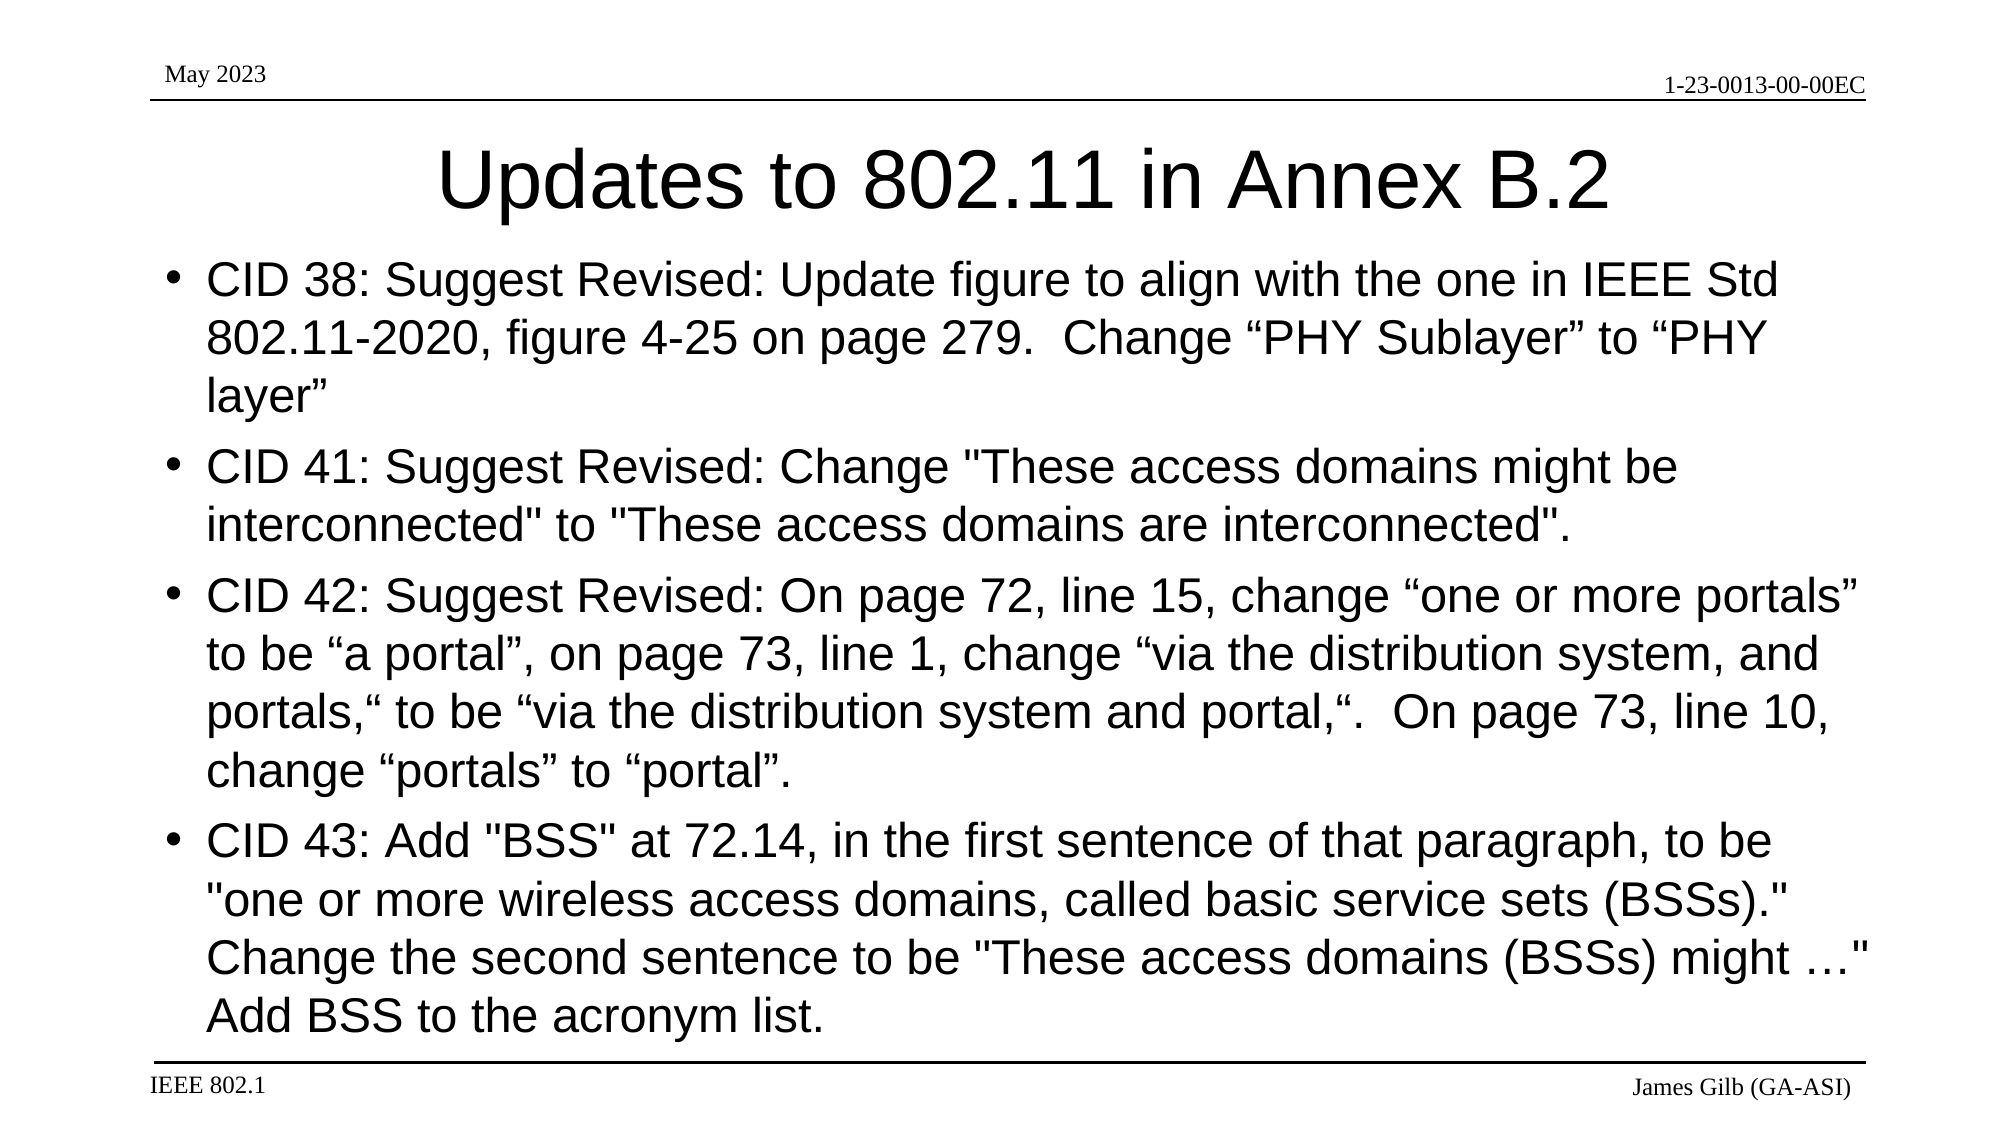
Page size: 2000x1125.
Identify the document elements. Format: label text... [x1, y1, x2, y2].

title Updates to 802.11 in Annex B.2 [149, 112, 1900, 238]
list CID 38: Suggest Revised: Update figure to align with the one in IEEE Std 802.11-2020, figure 4-25 on page 279. Change “PHY Sublayer” to “PHY layer” CID 41: Suggest Revised: Change "These access domains might be interconnected" to "These access domains are interconnected". CID 42: Suggest Revised: On page 72, line 15, change “one or more portals” to be “a portal”, on page 73, line 1, change “via the distribution system, and portals,“ to be “via the distribution system and portal,“. On page 73, line 10, change “portals” to “portal”. CID 43: Add "BSS" at 72.14, in the first sentence of that paragraph, to be "one or more wireless access domains, called basic service sets (BSSs)." Change the second sentence to be "These access domains (BSSs) might …" Add BSS to the acronym list. [149, 239, 1900, 1051]
